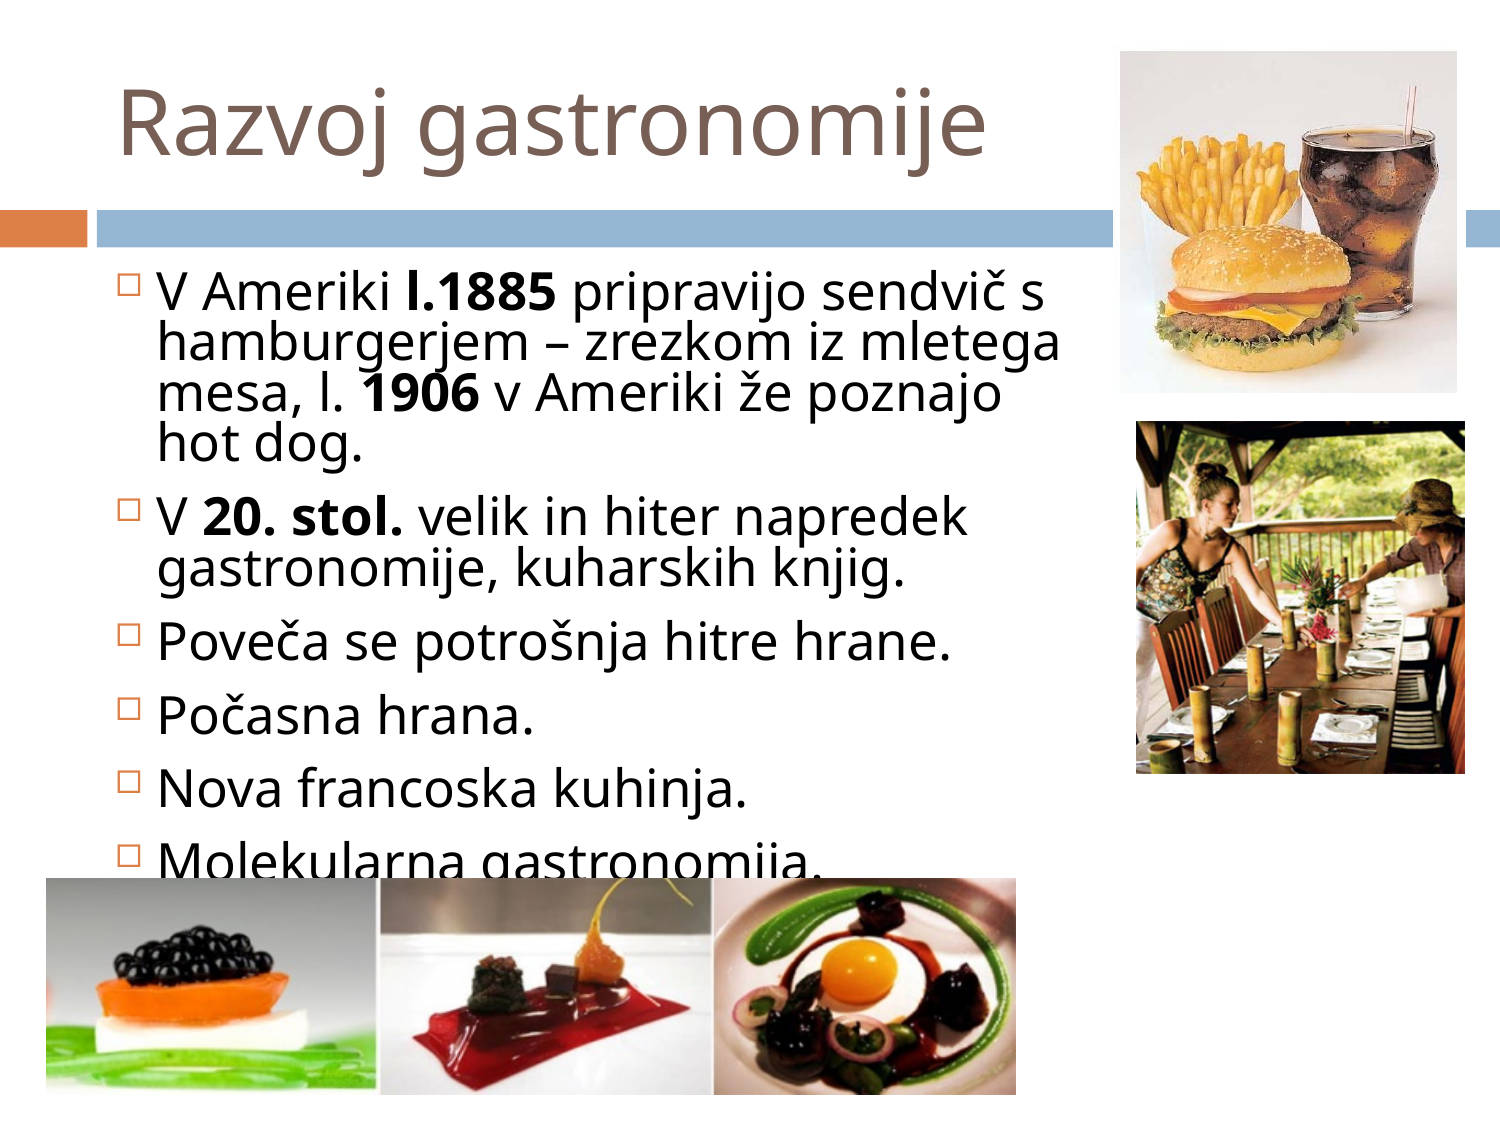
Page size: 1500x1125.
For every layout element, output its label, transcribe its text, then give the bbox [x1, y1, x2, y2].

picture [46, 878, 1016, 1095]
title Razvoj gastronomije [100, 37, 1438, 200]
picture [1136, 421, 1465, 774]
picture [1113, 46, 1466, 399]
list V Ameriki l.1885 pripravijo sendvič s hamburgerjem – zrezkom iz mletega mesa, l. 1906 v Ameriki že poznajo hot dog. V 20. stol. velik in hiter napredek gastronomije, kuharskih knjig. Poveča se potrošnja hitre hrane. Počasna hrana. Nova francoska kuhinja. Molekularna gastronomija. [100, 262, 1102, 903]
